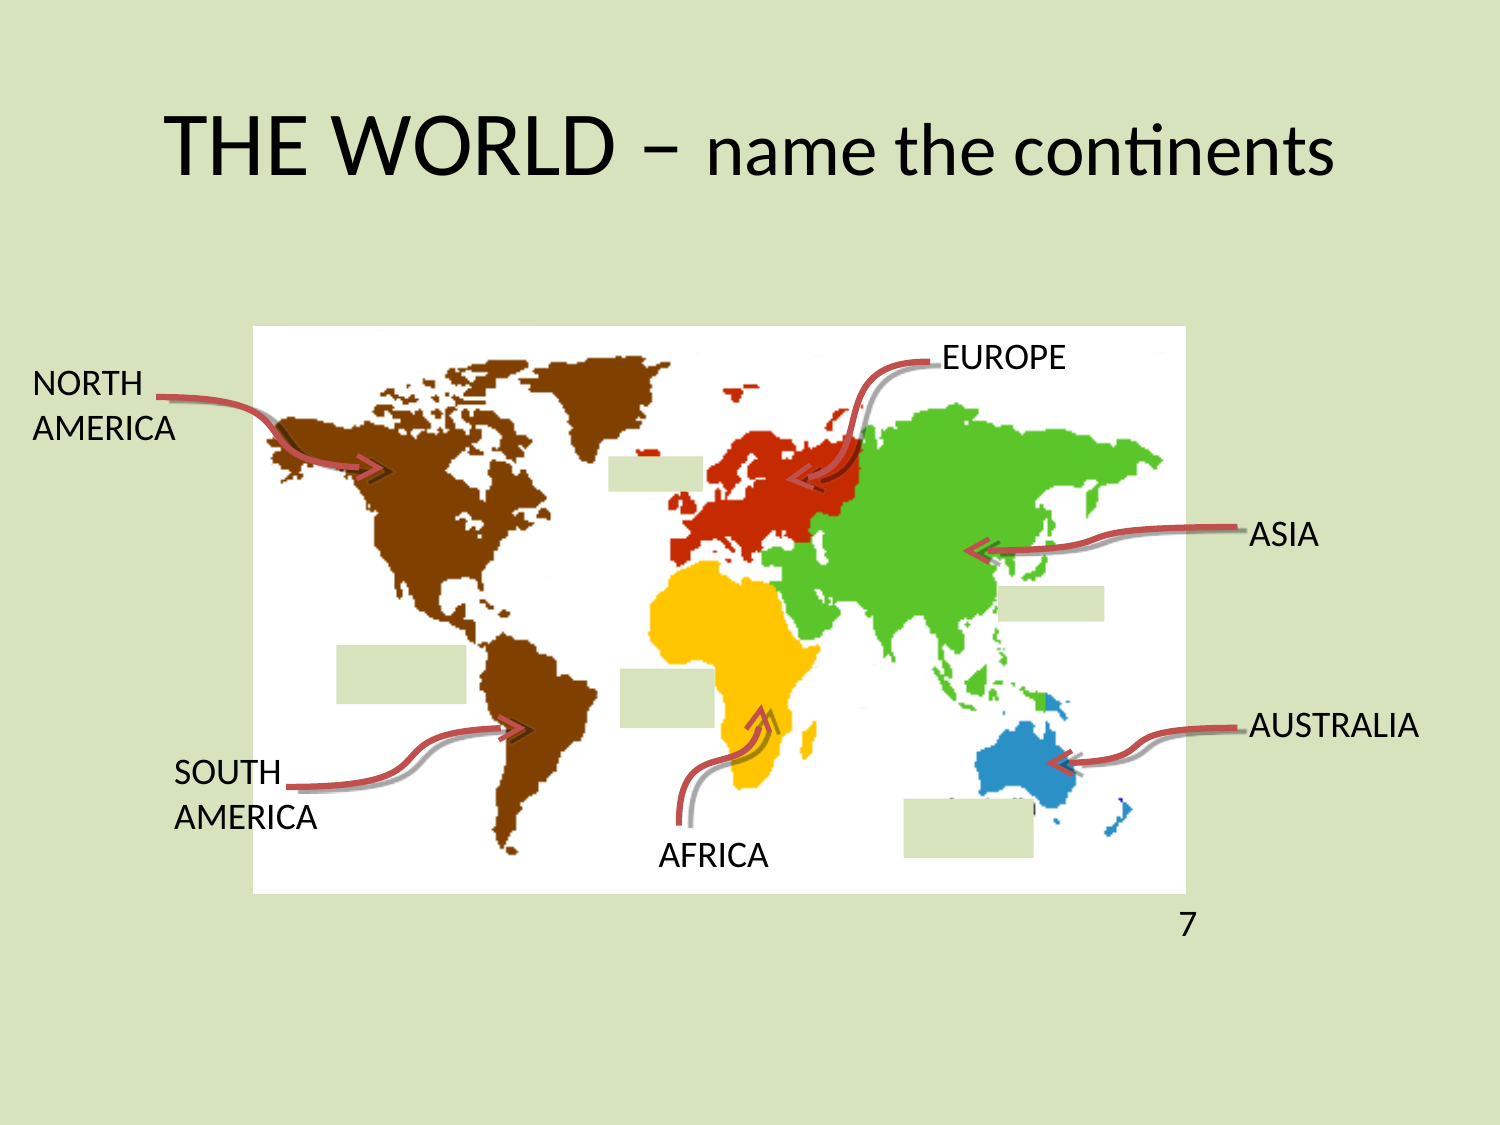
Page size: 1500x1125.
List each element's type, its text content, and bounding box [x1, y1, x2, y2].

text_box SOUTH AMERICA [159, 739, 361, 846]
text_box ASIA [1234, 501, 1436, 563]
text_box NORTH AMERICA [17, 349, 219, 456]
text_box [253, 326, 1186, 894]
text_box AFRICA [643, 822, 845, 883]
text_box EUROPE [927, 324, 1128, 386]
title THE WORLD – name the continents [75, 45, 1426, 233]
text_box AUSTRALIA [1234, 692, 1436, 753]
text_box 7 [1163, 891, 1500, 953]
